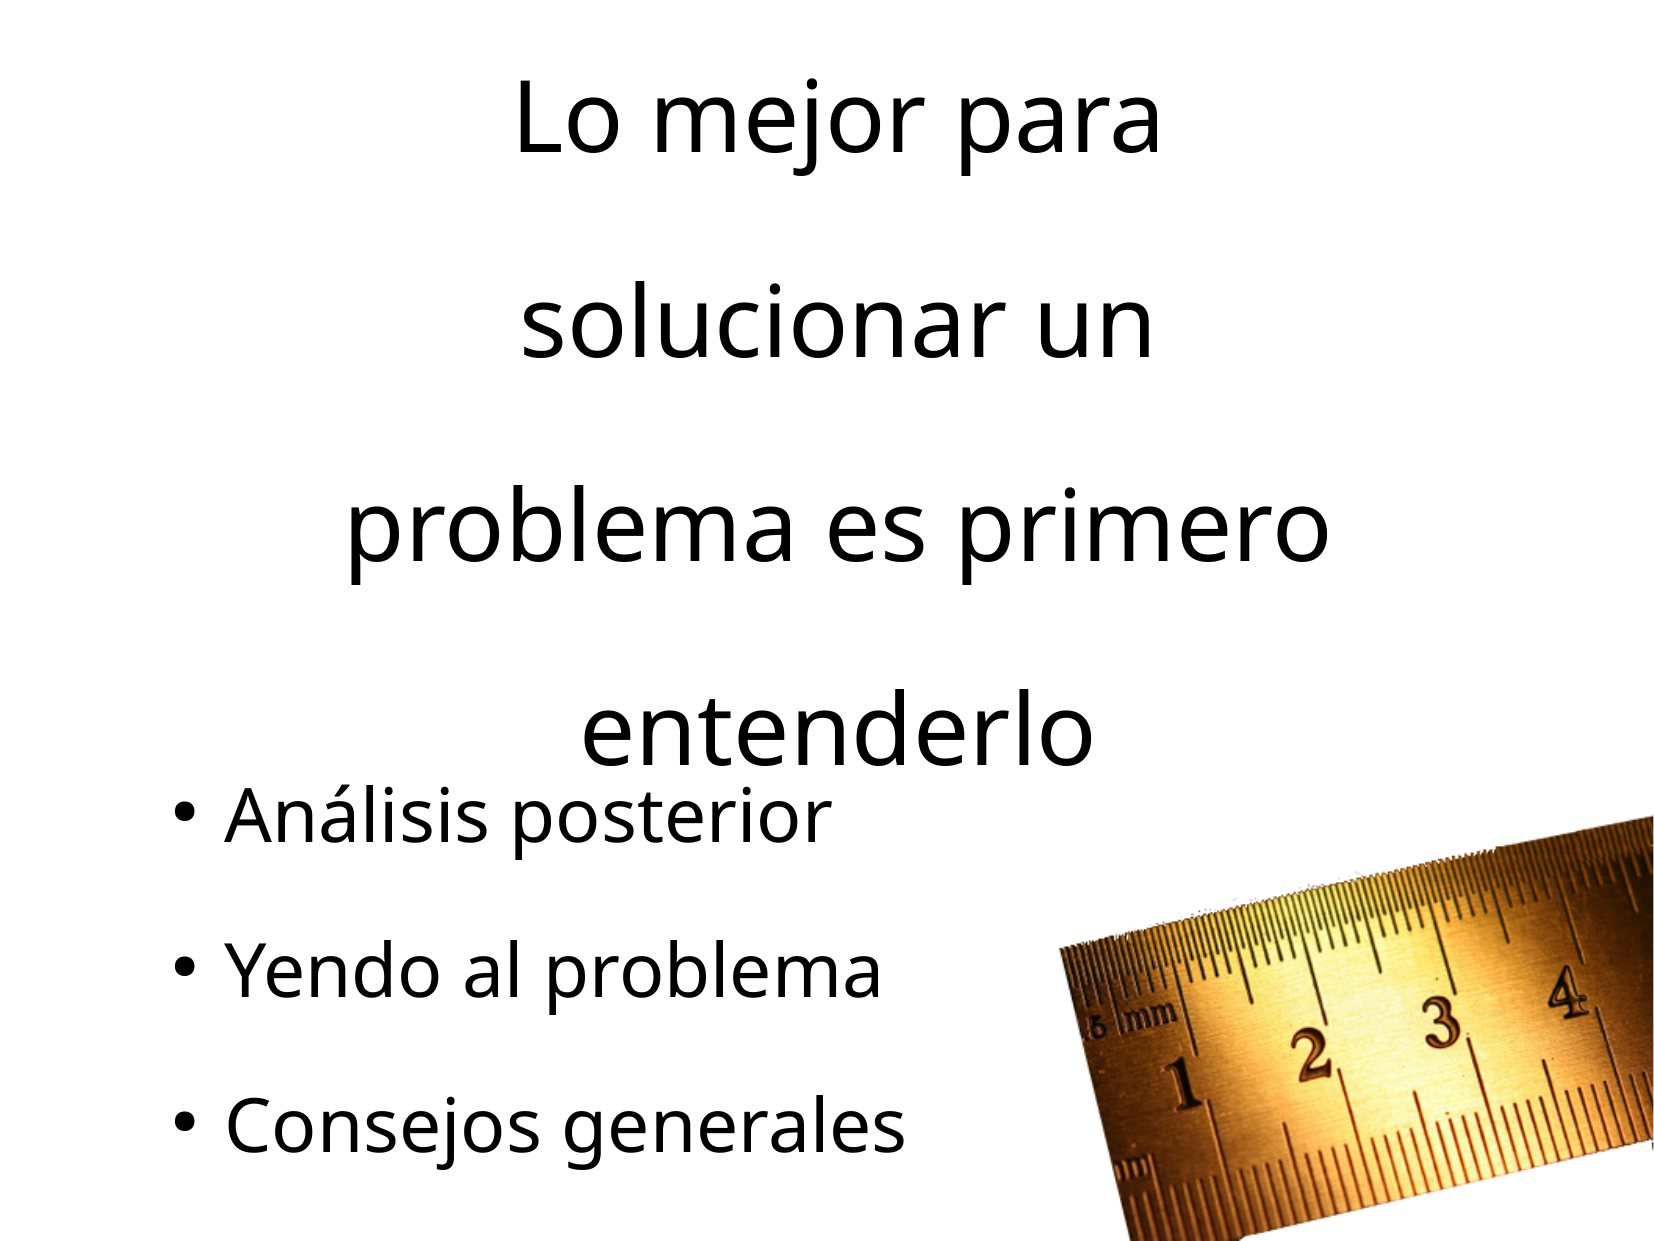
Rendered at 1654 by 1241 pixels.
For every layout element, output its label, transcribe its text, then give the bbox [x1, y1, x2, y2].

picture [950, 720, 955, 733]
subtitle Lo mejor para solucionar un problema es primero entenderlo [295, 94, 1382, 679]
list Análisis posterior Yendo al problema Consejos generales [153, 761, 1193, 1176]
picture [950, 615, 1654, 1241]
picture [1051, 718, 1082, 759]
